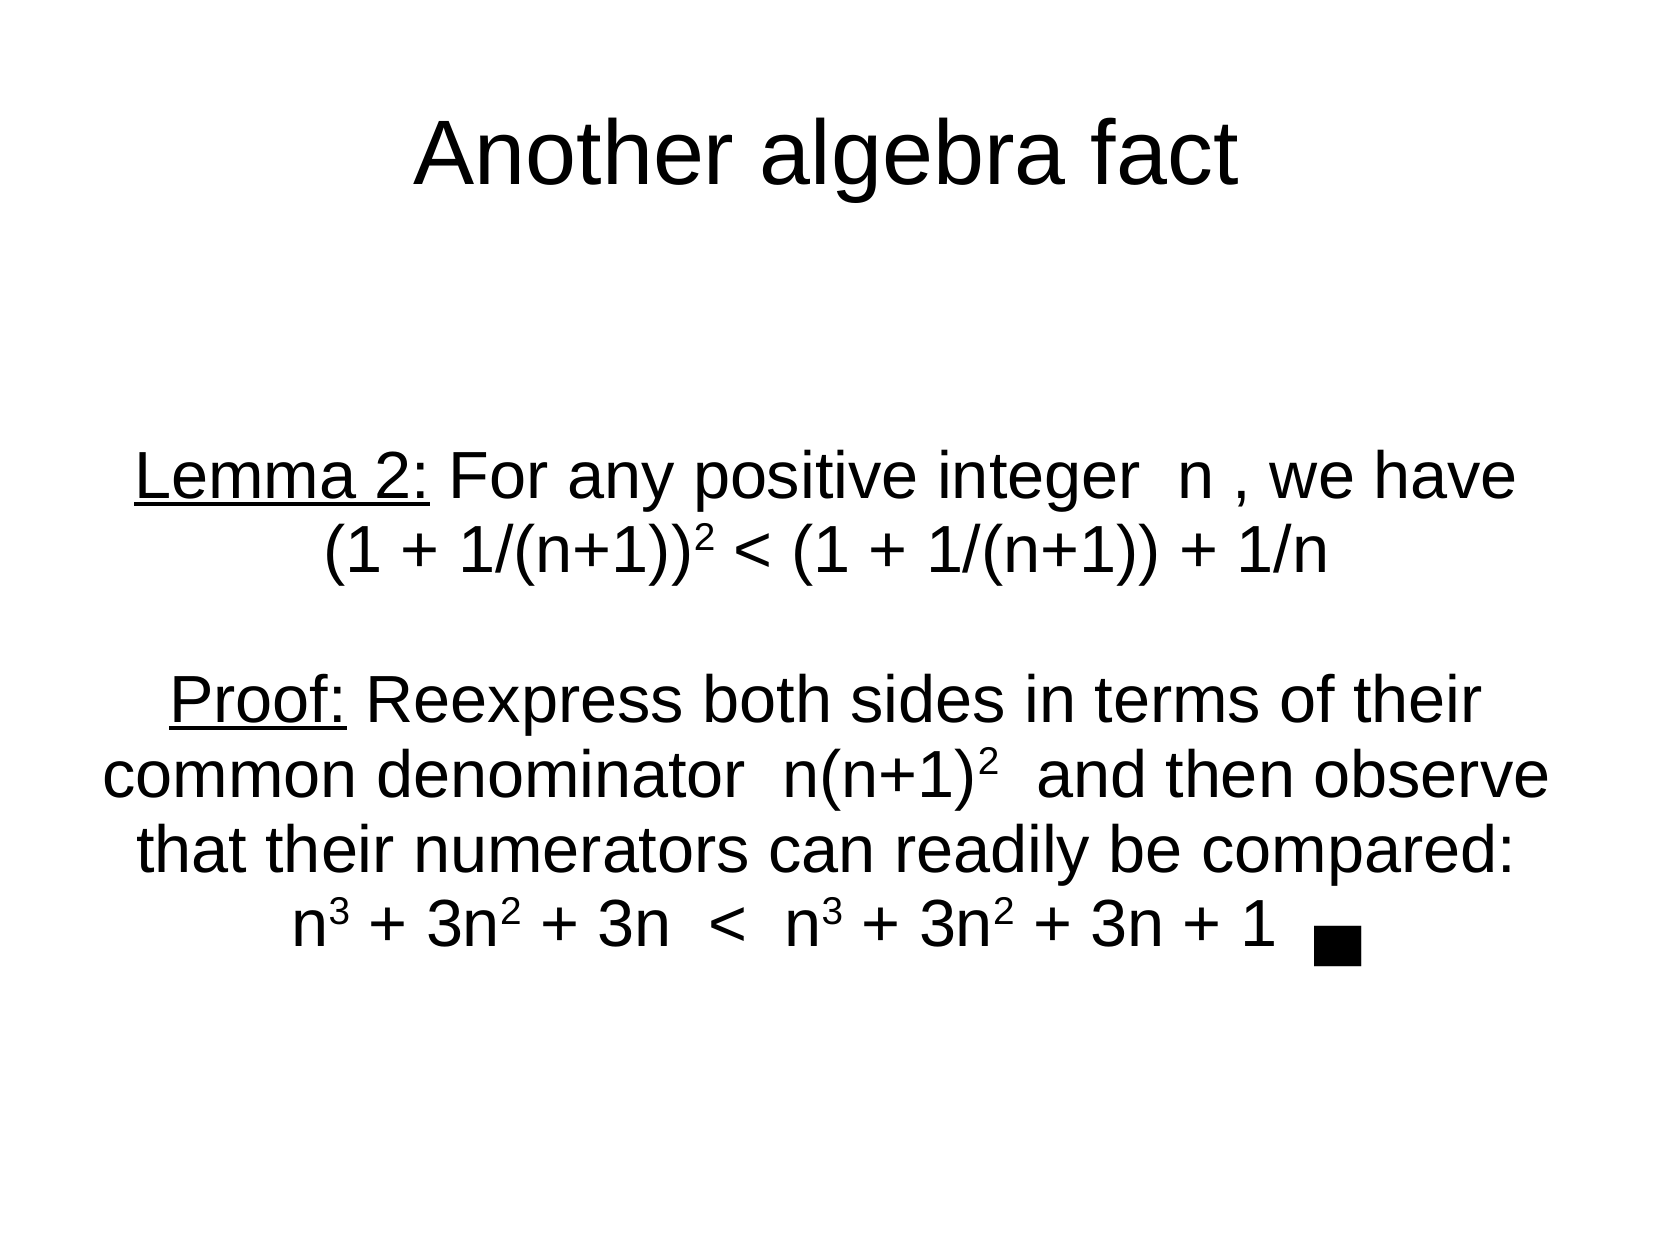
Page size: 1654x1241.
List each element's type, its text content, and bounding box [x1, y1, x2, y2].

subtitle Lemma 2: For any positive integer n , we have (1 + 1/(n+1))2 < (1 + 1/(n+1)) + 1/n Proof: Reexpress both sides in terms of their common denominator n(n+1)2 and then observe that their numerators can readily be compared: n3 + 3n2 + 3n < n3 + 3n2 + 3n + 1 ▄ [82, 297, 1571, 1102]
title Another algebra fact [82, 56, 1571, 250]
